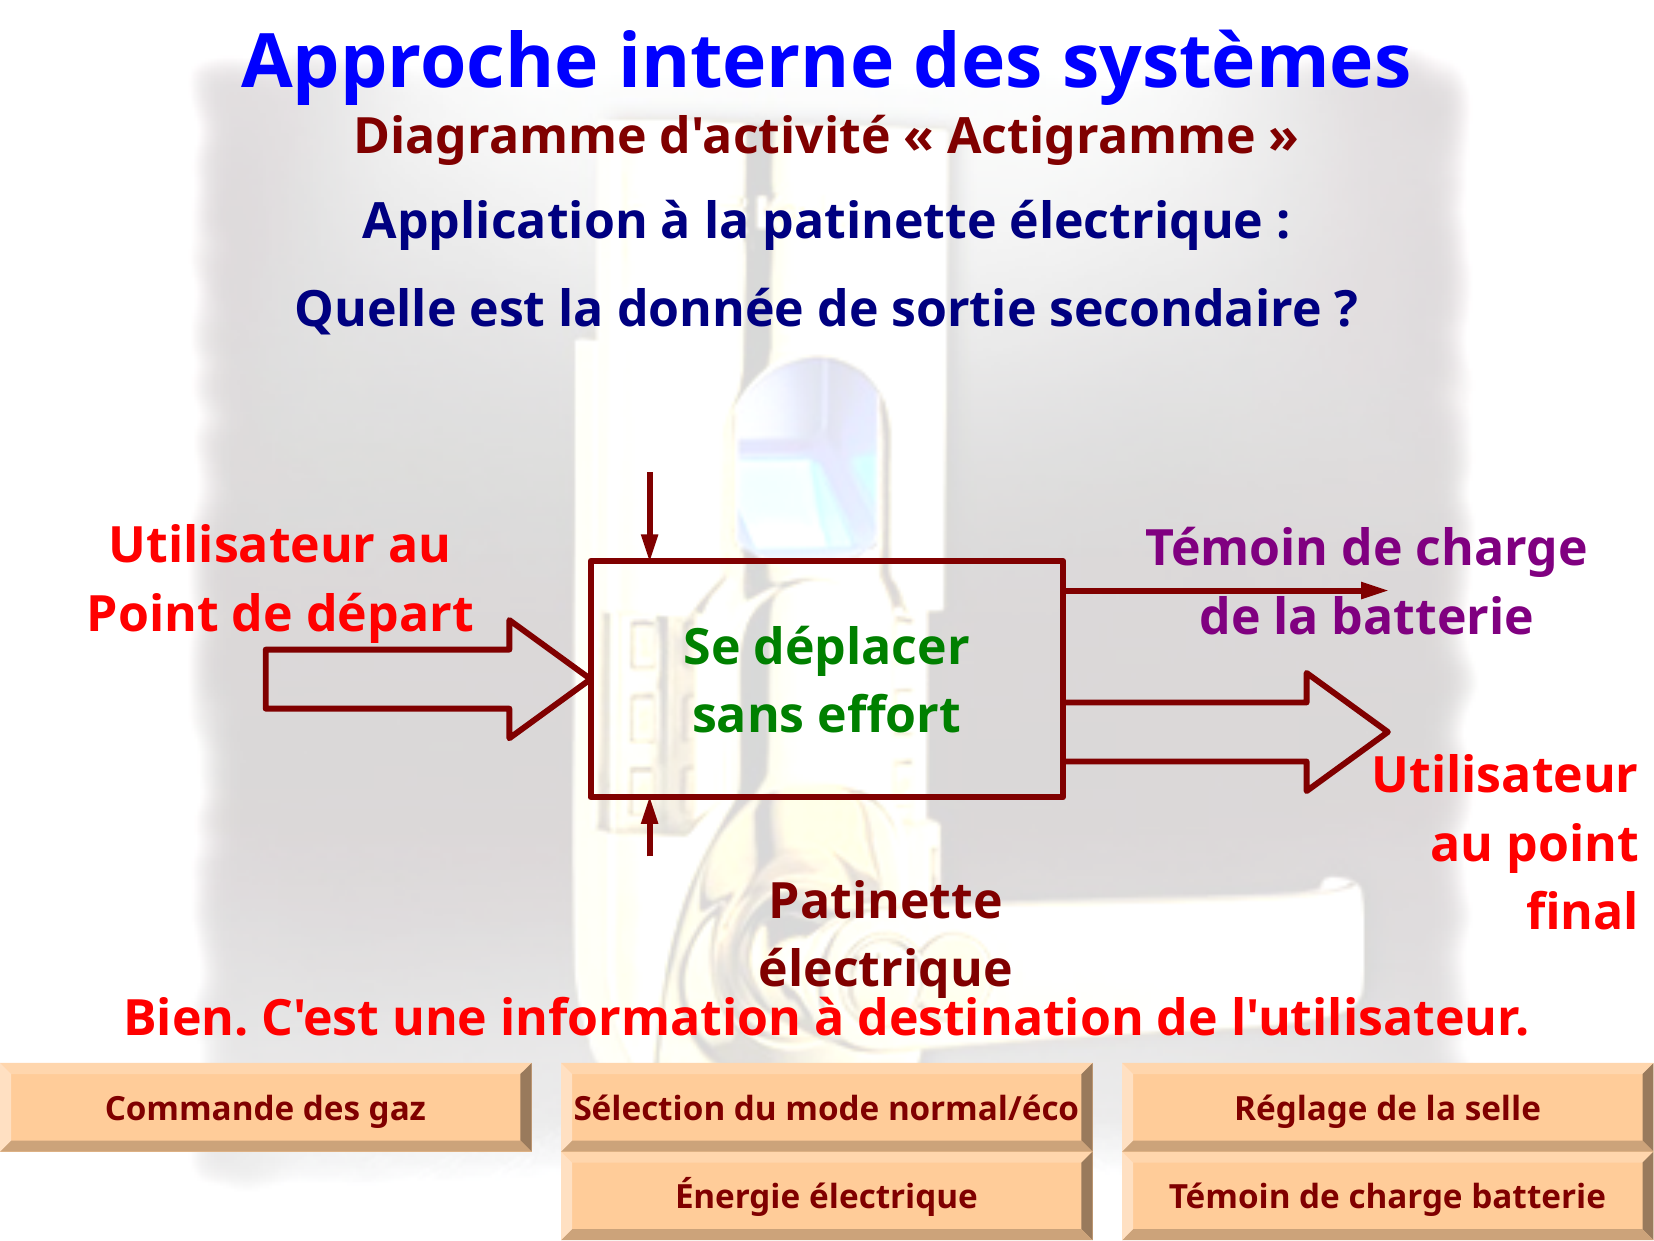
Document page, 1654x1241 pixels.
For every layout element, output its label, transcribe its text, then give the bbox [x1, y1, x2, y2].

text_box Utilisateur au Point de départ [269, 628, 552, 656]
text_box Utilisateur au point final [1299, 732, 1654, 886]
text_box Témoin de charge de la batterie [1122, 502, 1612, 662]
text_box Énergie électrique [573, 1163, 1081, 1229]
text_box Sélection du mode normal/éco [573, 1075, 1081, 1140]
text_box Se déplacer sans effort [590, 561, 1063, 798]
text_box Utilisateur au point final [1299, 732, 1381, 784]
text_box Application à la patinette électrique : [0, 178, 1654, 262]
text_box Quelle est la donnée de sortie secondaire ? [0, 265, 1654, 351]
text_box Utilisateur au Point de départ [0, 502, 562, 656]
text_box Réglage de la selle [1134, 1075, 1642, 1140]
text_box Commande des gaz [12, 1075, 520, 1140]
text_box Diagramme d'activité « Actigramme » [0, 92, 1654, 178]
text_box Témoin de charge batterie [1134, 1163, 1642, 1229]
text_box Bien. C'est une information à destination de l'utilisateur. [0, 974, 1654, 1059]
text_box Patinette électrique [620, 854, 1152, 946]
